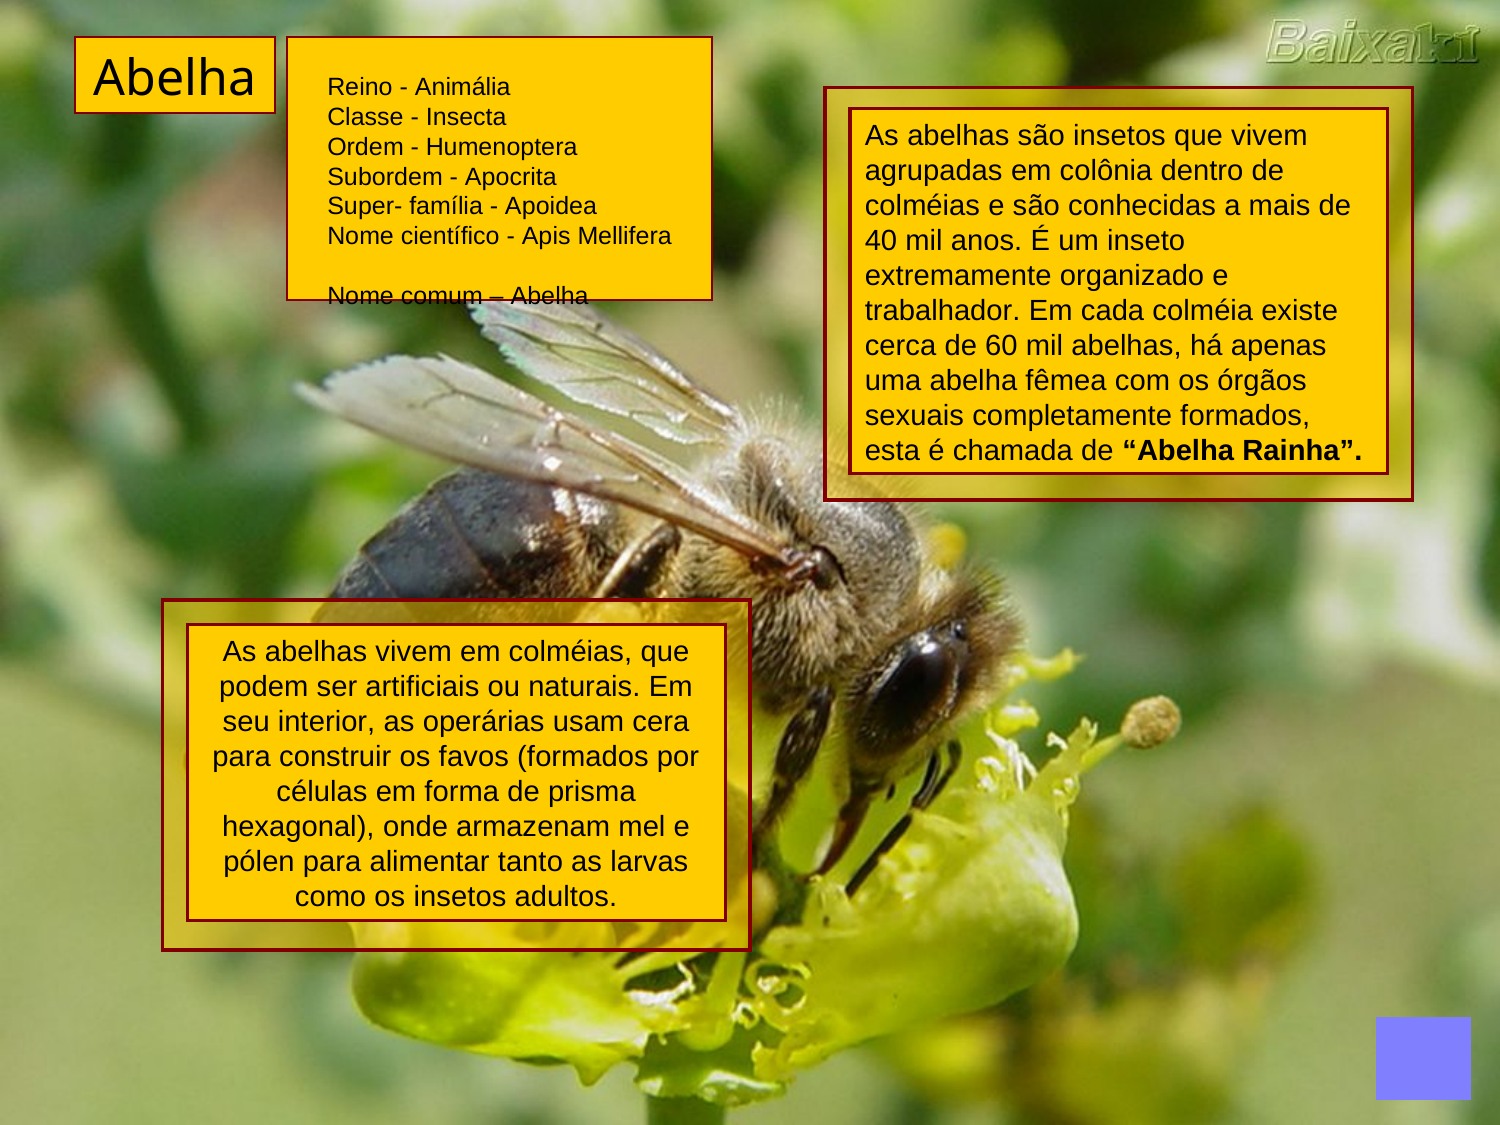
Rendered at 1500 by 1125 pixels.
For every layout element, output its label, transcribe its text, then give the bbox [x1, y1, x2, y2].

text_box [287, 37, 713, 300]
text_box As abelhas vivem em colméias, que podem ser artificiais ou naturais. Em seu interior, as operárias usam cera para construir os favos (formados por células em forma de prisma hexagonal), onde armazenam mel e pólen para alimentar tanto as larvas como os insetos adultos. [187, 624, 726, 921]
text_box [825, 87, 1413, 500]
text_box [162, 599, 751, 950]
text_box Reino - Animália Classe - Insecta Ordem - Humenoptera Subordem - Apocrita Super- família - Apoidea Nome científico - Apis Mellifera Nome comum – Abelha [312, 62, 694, 318]
text_box Abelha [74, 37, 276, 113]
text_box As abelhas são insetos que vivem agrupadas em colônia dentro de colméias e são conhecidas a mais de 40 mil anos. É um inseto extremamente organizado e trabalhador. Em cada colméia existe cerca de 60 mil abelhas, há apenas uma abelha fêmea com os órgãos sexuais completamente formados, esta é chamada de “Abelha Rainha”. [849, 108, 1388, 474]
picture [0, 0, 1500, 1125]
